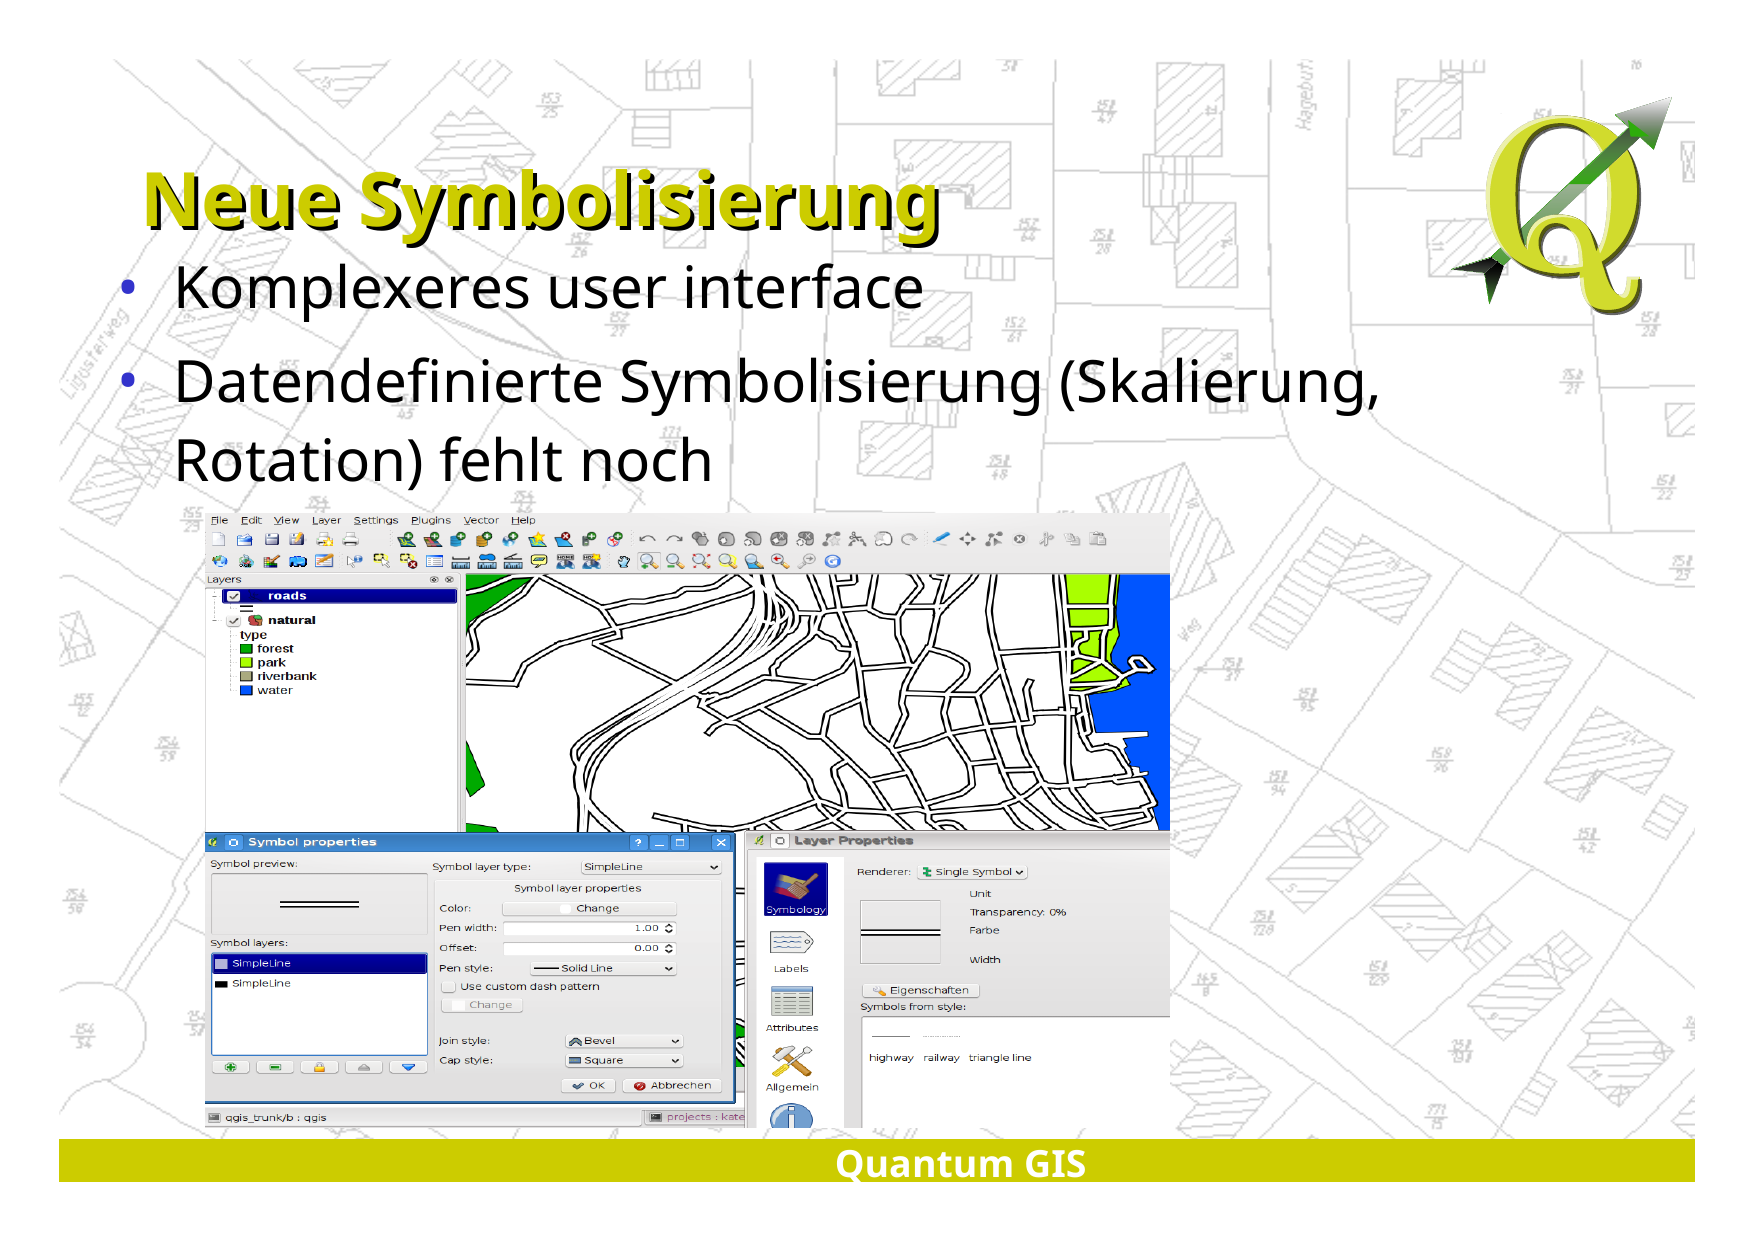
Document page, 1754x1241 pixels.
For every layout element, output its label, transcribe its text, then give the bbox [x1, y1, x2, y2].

picture [205, 513, 1170, 1128]
title Neue Symbolisierung [140, 110, 1614, 285]
list Komplexeres user interface Datendefinierte Symbolisierung (Skalierung, Rotation) fehlt noch [117, 246, 1590, 974]
